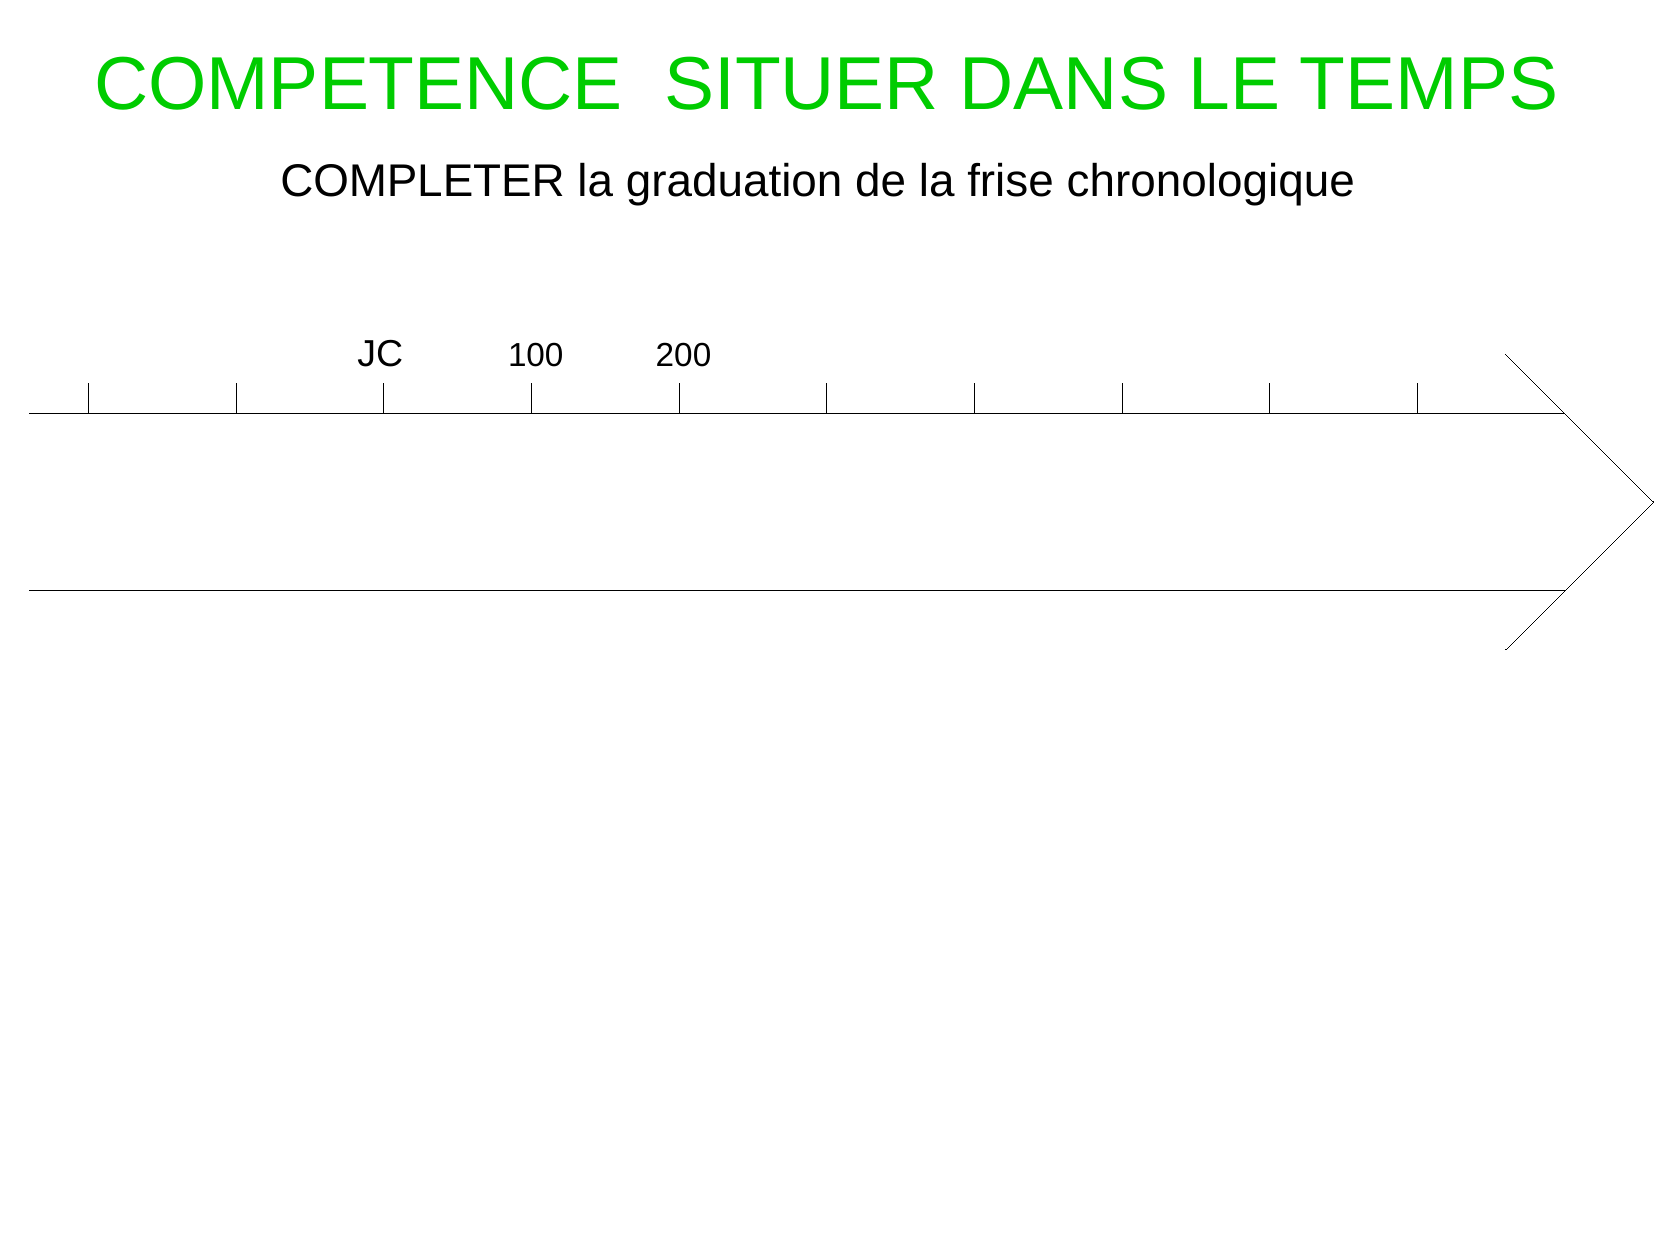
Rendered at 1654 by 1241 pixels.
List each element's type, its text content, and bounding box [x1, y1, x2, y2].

title COMPETENCE SITUER DANS LE TEMPS [29, 41, 1625, 126]
text_box COMPLETER la graduation de la frise chronologique [265, 147, 1447, 214]
text_box JC 100 200 [59, 324, 1536, 382]
